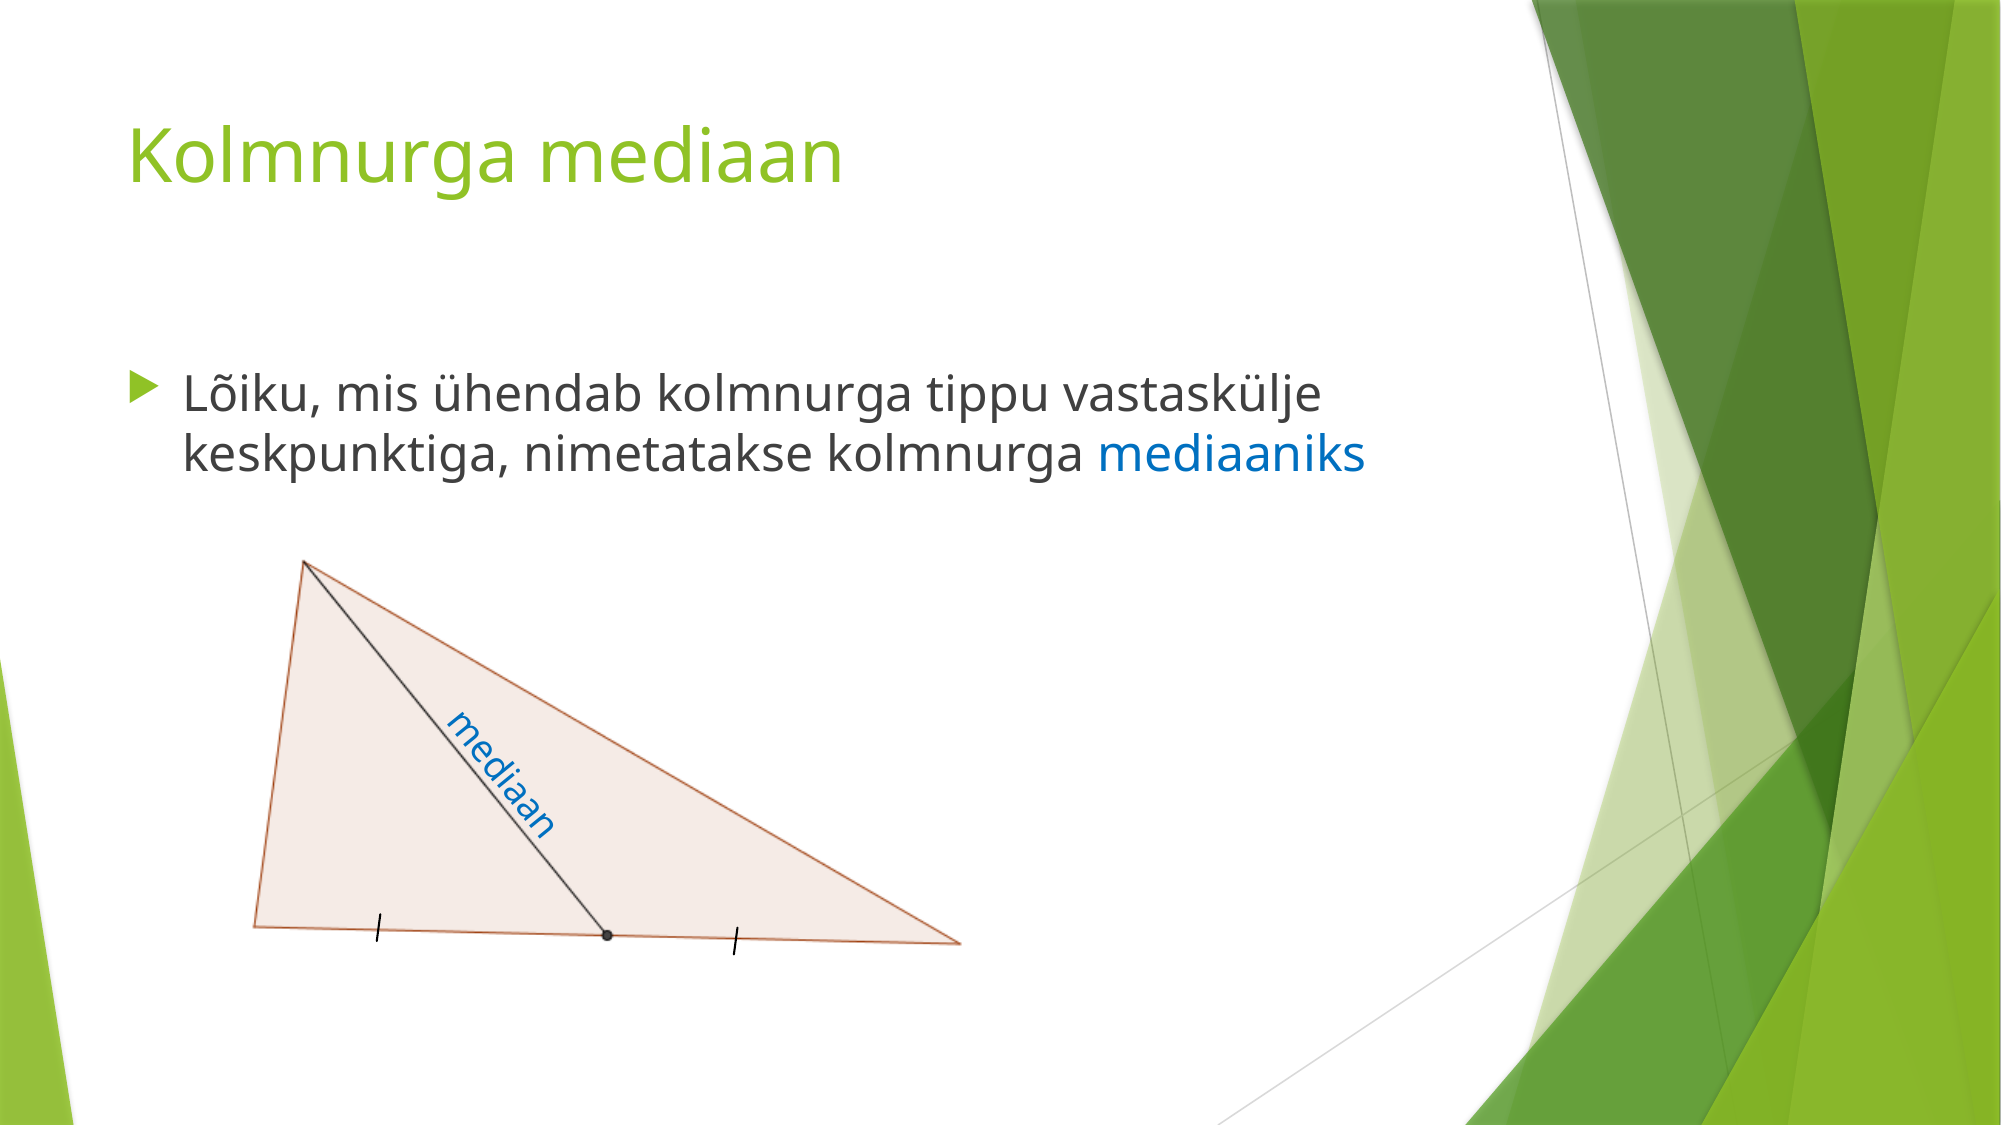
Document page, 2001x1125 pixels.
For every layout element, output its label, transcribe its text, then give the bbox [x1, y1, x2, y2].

text_box mediaan [424, 682, 587, 863]
title Kolmnurga mediaan [111, 99, 1522, 317]
list Lõiku, mis ühendab kolmnurga tippu vastaskülje keskpunktiga, nimetatakse kolmnurga mediaaniks [111, 354, 1522, 992]
